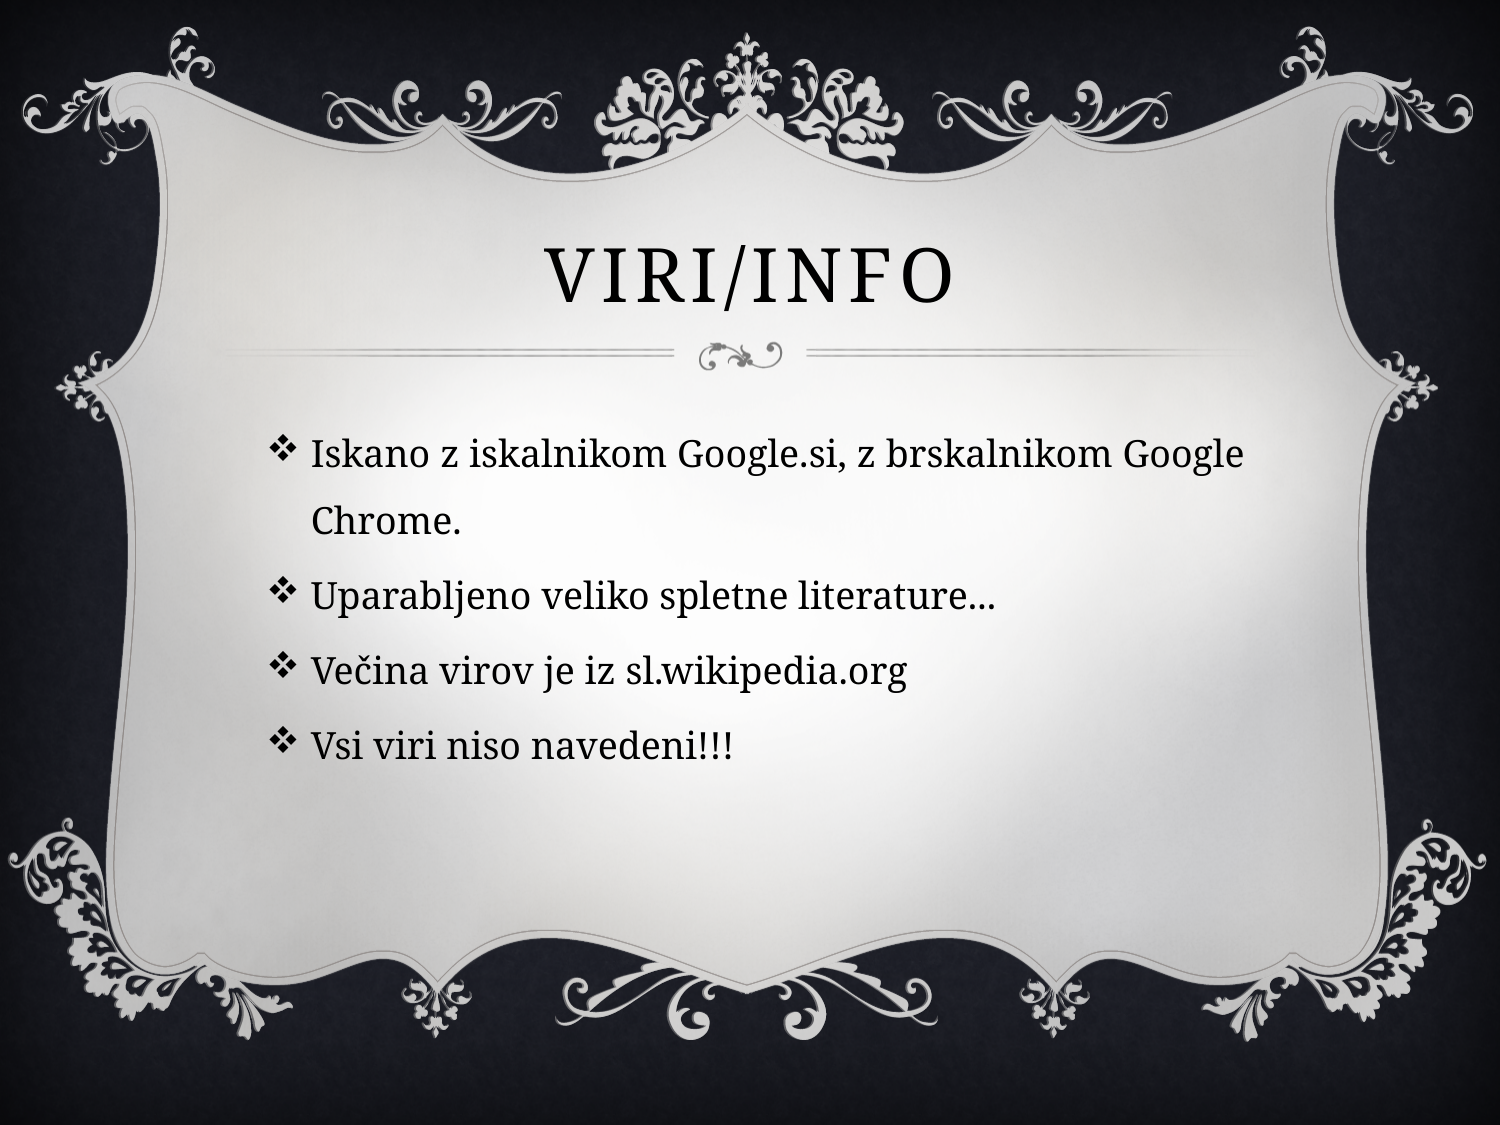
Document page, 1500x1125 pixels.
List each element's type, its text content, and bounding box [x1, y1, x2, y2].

title Viri/INFO [225, 212, 1275, 325]
picture [0, 0, 1500, 1125]
list Iskano z iskalnikom Google.si, z brskalnikom Google Chrome. Uparabljeno veliko spletne literature... Večina virov je iz sl.wikipedia.org Vsi viri niso navedeni!!! [225, 399, 1275, 900]
